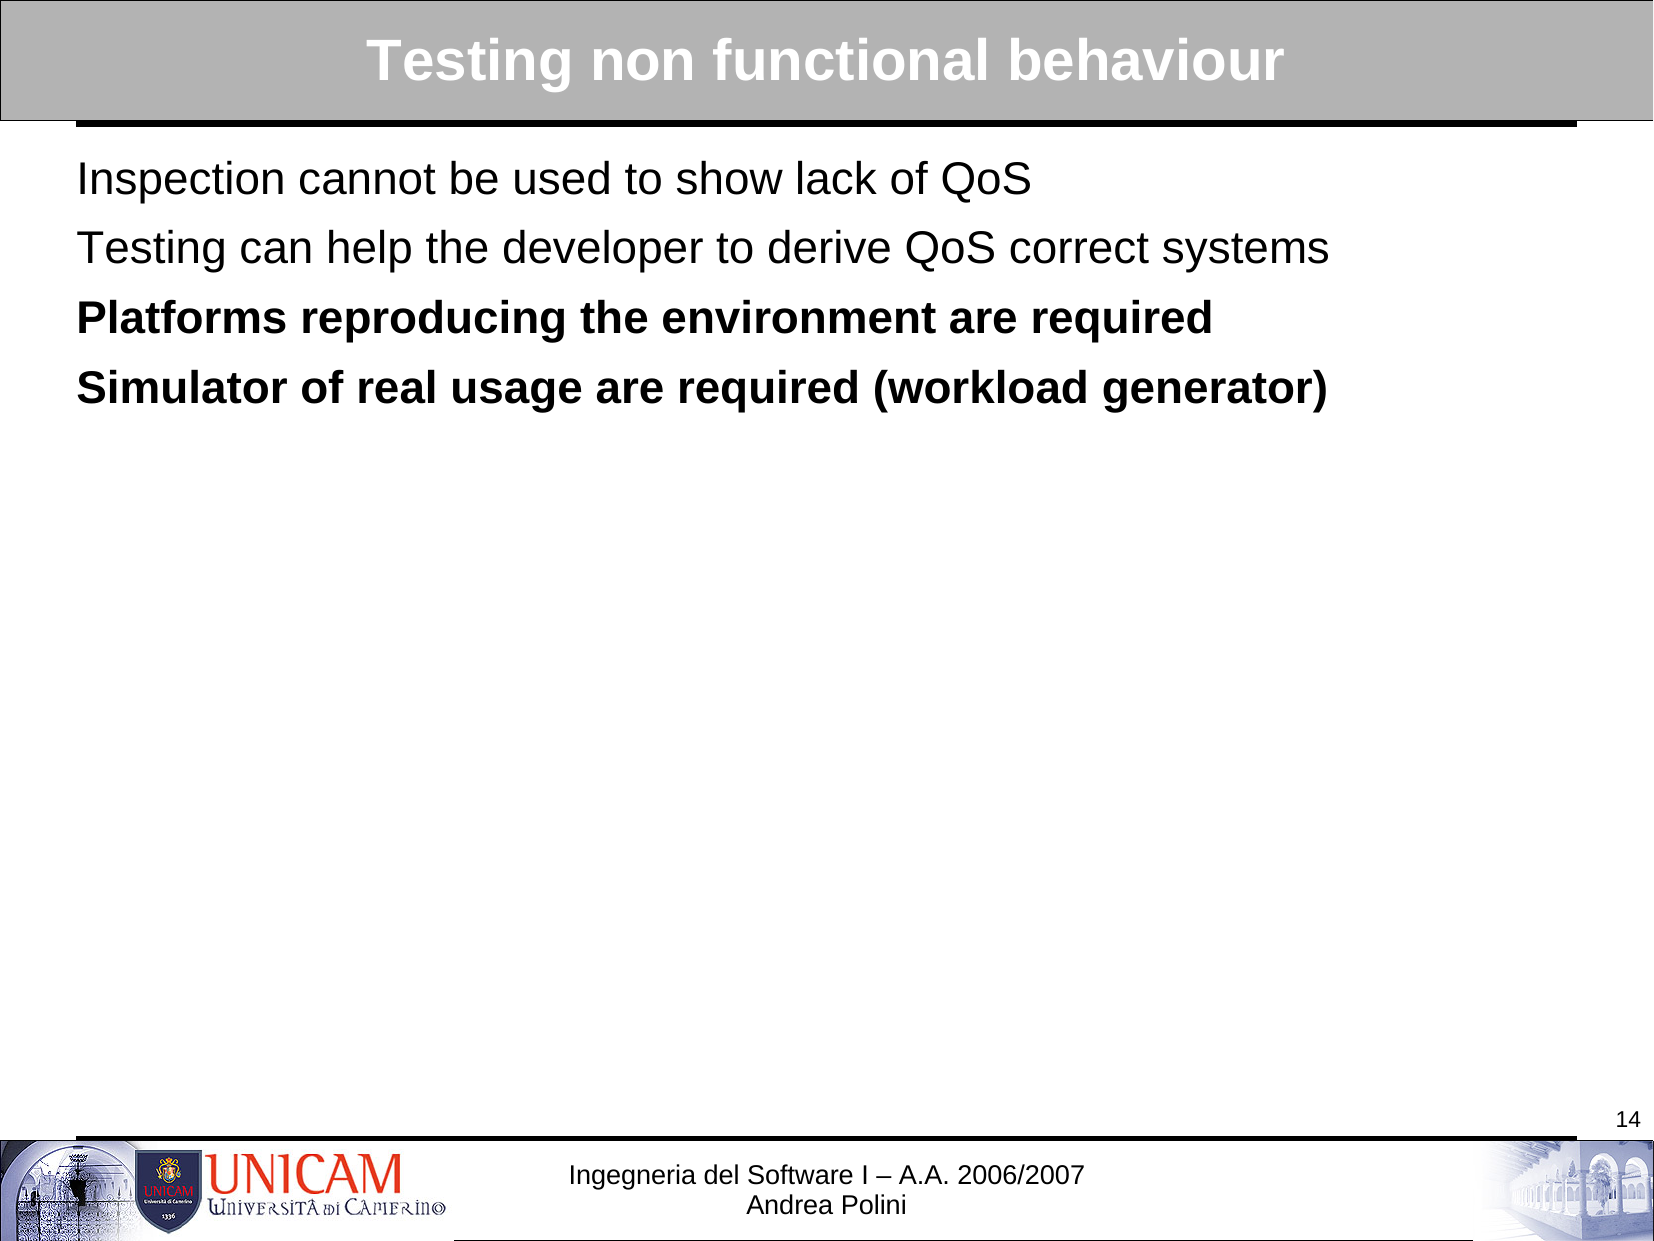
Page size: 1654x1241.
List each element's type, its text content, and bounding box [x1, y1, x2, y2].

picture [0, 1141, 454, 1241]
picture [1473, 1141, 1654, 1241]
title Testing non functional behaviour [0, 0, 1653, 121]
list Inspection cannot be used to show lack of QoS Testing can help the developer to derive QoS correct systems Platforms reproducing the environment are required Simulator of real usage are required (workload generator) [76, 152, 1577, 671]
